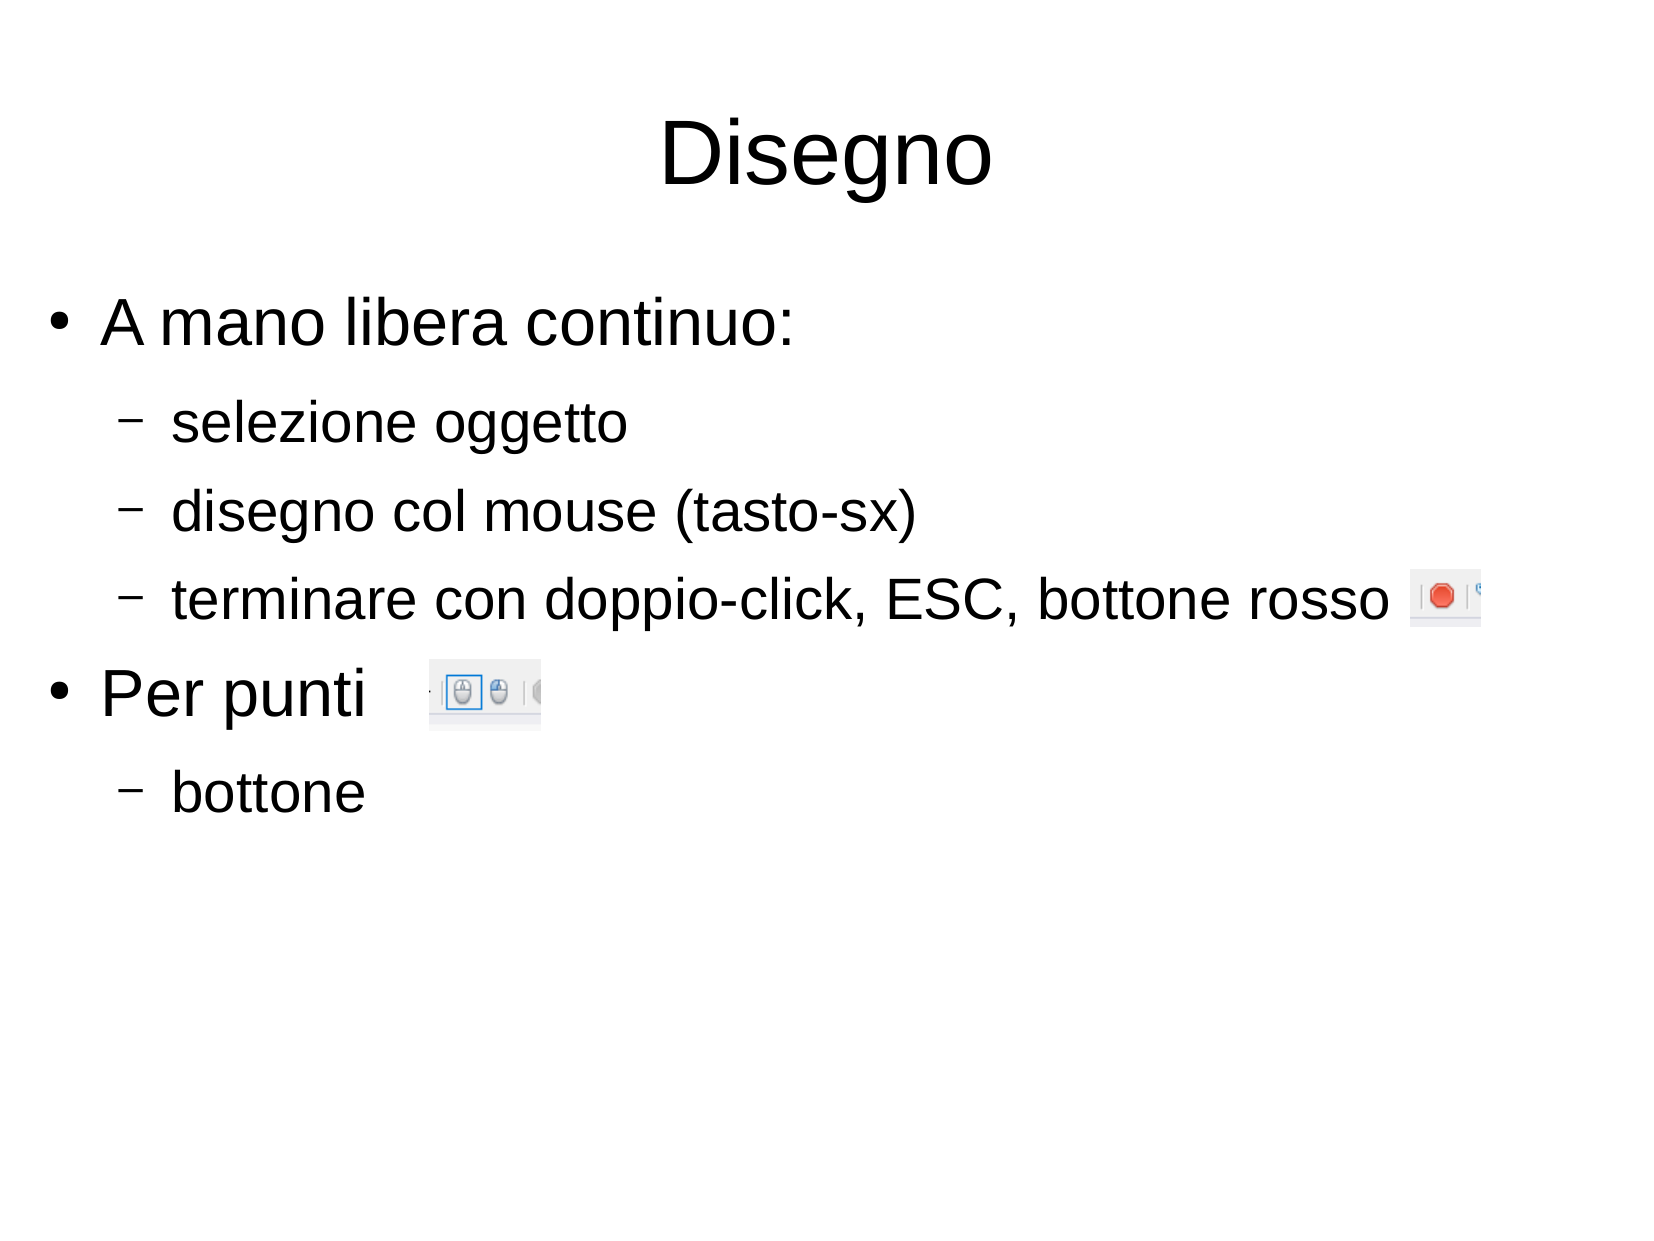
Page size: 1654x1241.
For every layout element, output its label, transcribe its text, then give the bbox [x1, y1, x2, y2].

picture [1410, 569, 1481, 627]
picture [429, 659, 541, 731]
title Disegno [82, 49, 1571, 257]
list A mano libera continuo: selezione oggetto disegno col mouse (tasto-sx) terminare con doppio-click, ESC, bottone rosso Per punti bottone [30, 285, 1601, 1171]
